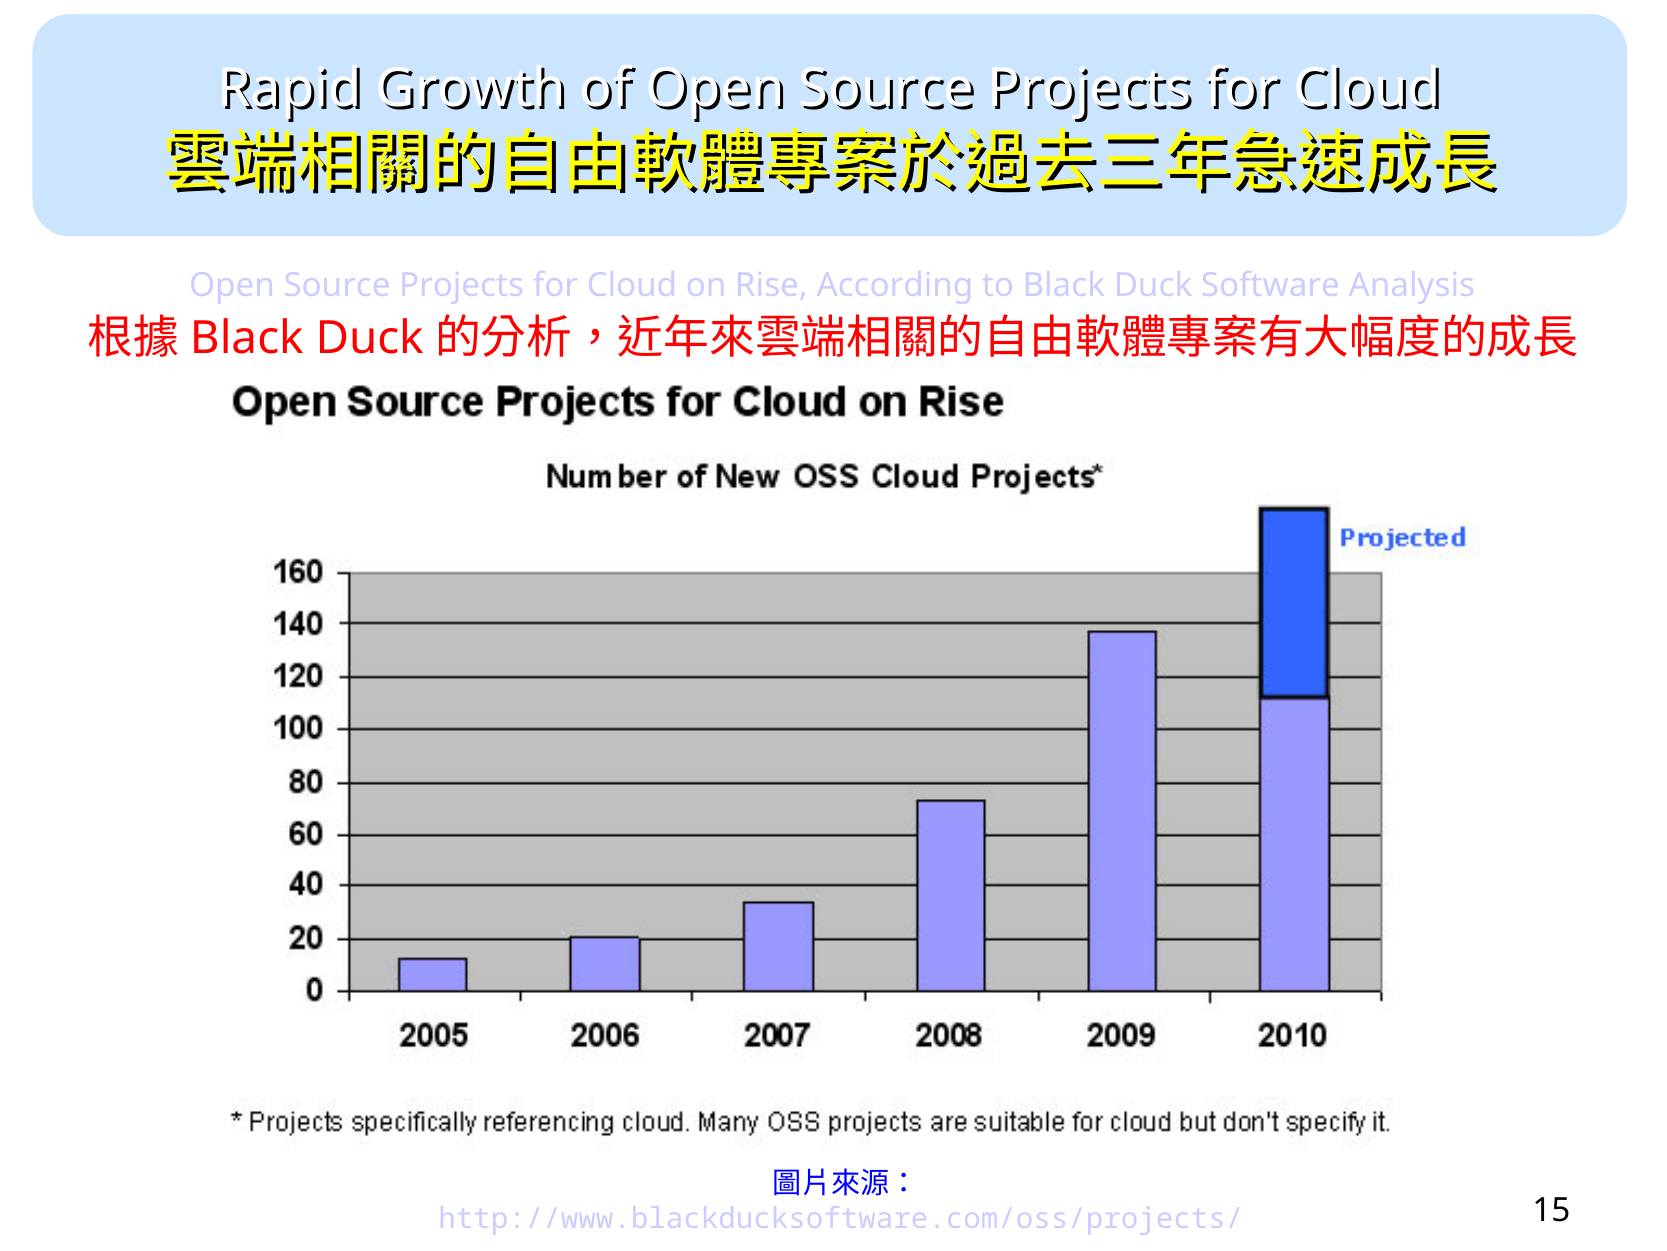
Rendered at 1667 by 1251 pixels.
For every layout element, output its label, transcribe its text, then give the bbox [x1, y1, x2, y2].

text_box 圖片來源：http://www.blackducksoftware.com/oss/projects/ [397, 1157, 1302, 1208]
text_box Open Source Projects for Cloud on Rise, According to Black Duck Software Analysis 根據Black Duck的分析，近年來雲端相關的自由軟體專案有大幅度的成長 [0, 255, 1667, 441]
text_box Rapid Growth of Open Source Projects for Cloud 雲端相關的自由軟體專案於過去三年急速成長 [32, 14, 1628, 237]
picture [197, 441, 1498, 1149]
